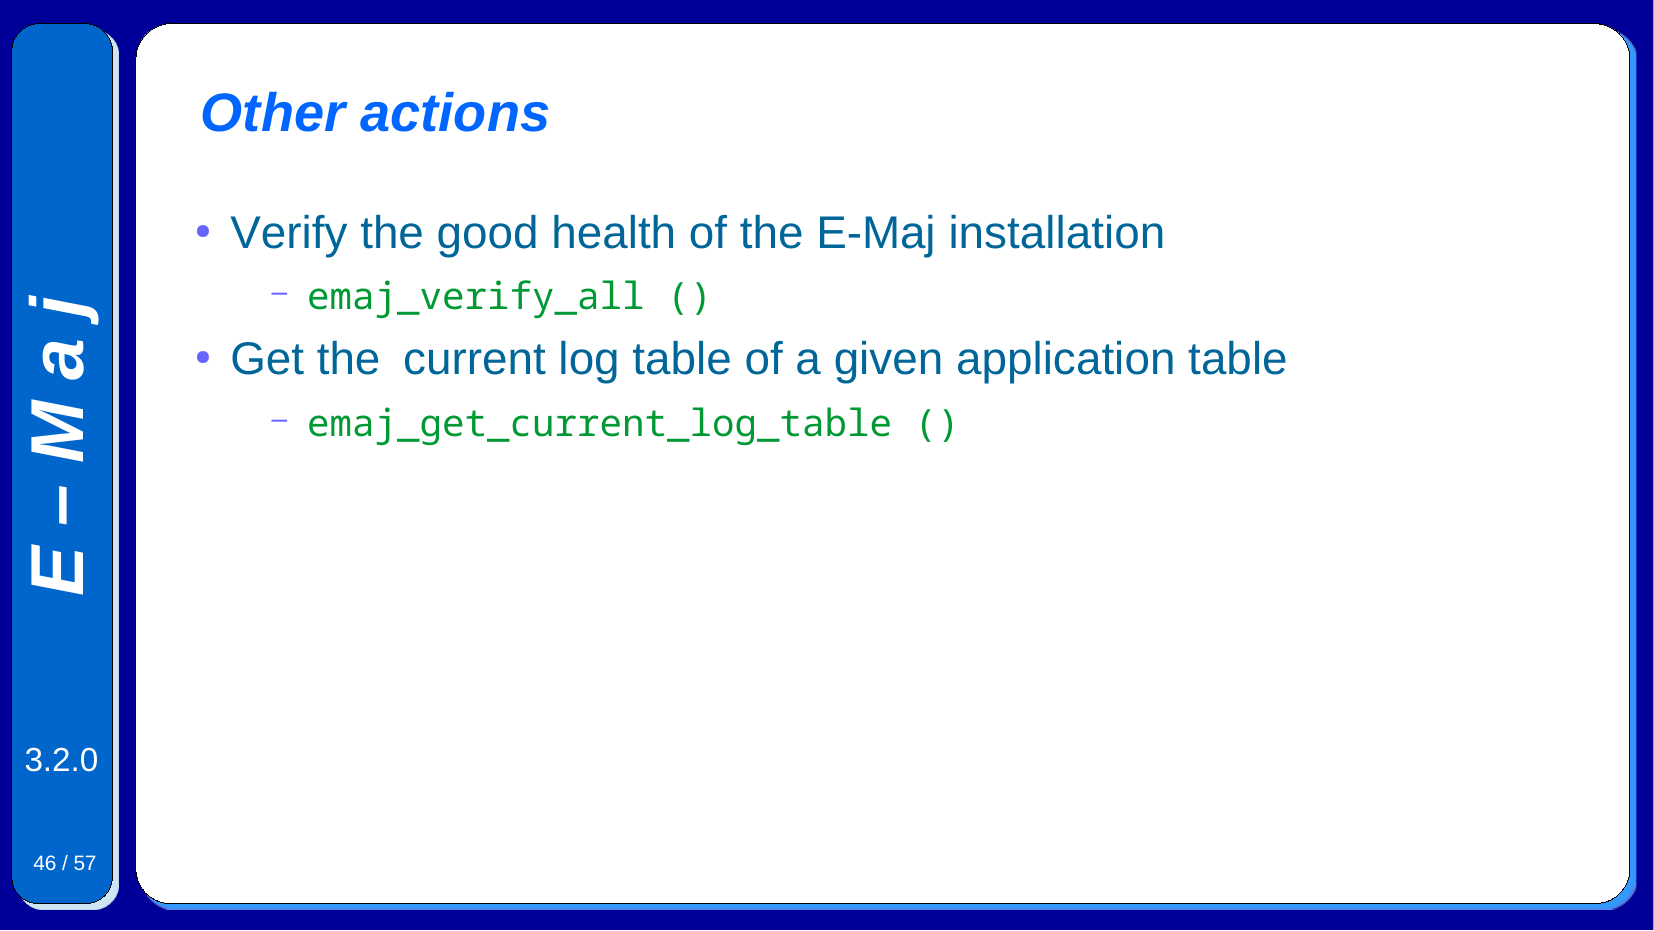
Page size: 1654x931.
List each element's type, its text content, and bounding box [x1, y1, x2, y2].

title Other actions [200, 34, 1575, 191]
list Verify the good health of the E-Maj installation emaj_verify_all () Get the current log table of a given application table emaj_get_current_log_table () [177, 206, 1587, 827]
